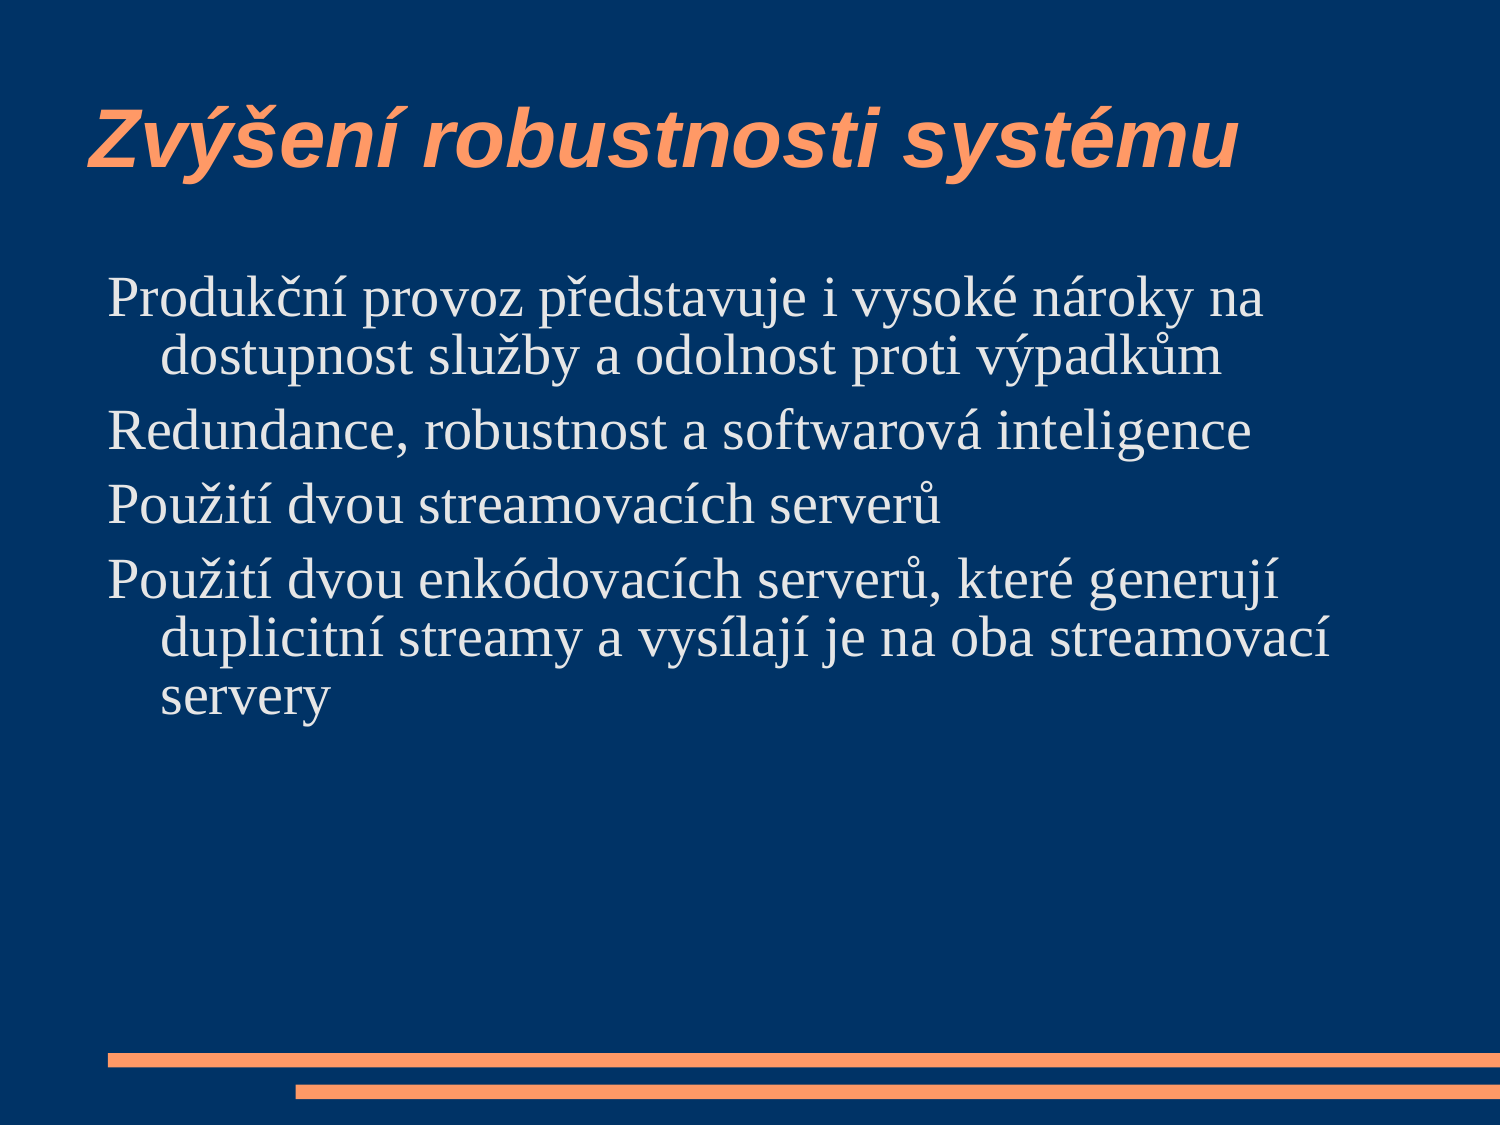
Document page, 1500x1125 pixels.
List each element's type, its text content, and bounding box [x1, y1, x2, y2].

title Zvýšení robustnosti systému [75, 45, 1426, 233]
list Produkční provoz představuje i vysoké nároky na dostupnost služby a odolnost proti výpadkům Redundance, robustnost a softwarová inteligence Použití dvou streamovacích serverů Použití dvou enkódovacích serverů, které generují duplicitní streamy a vysílají je na oba streamovací servery [75, 262, 1426, 1006]
